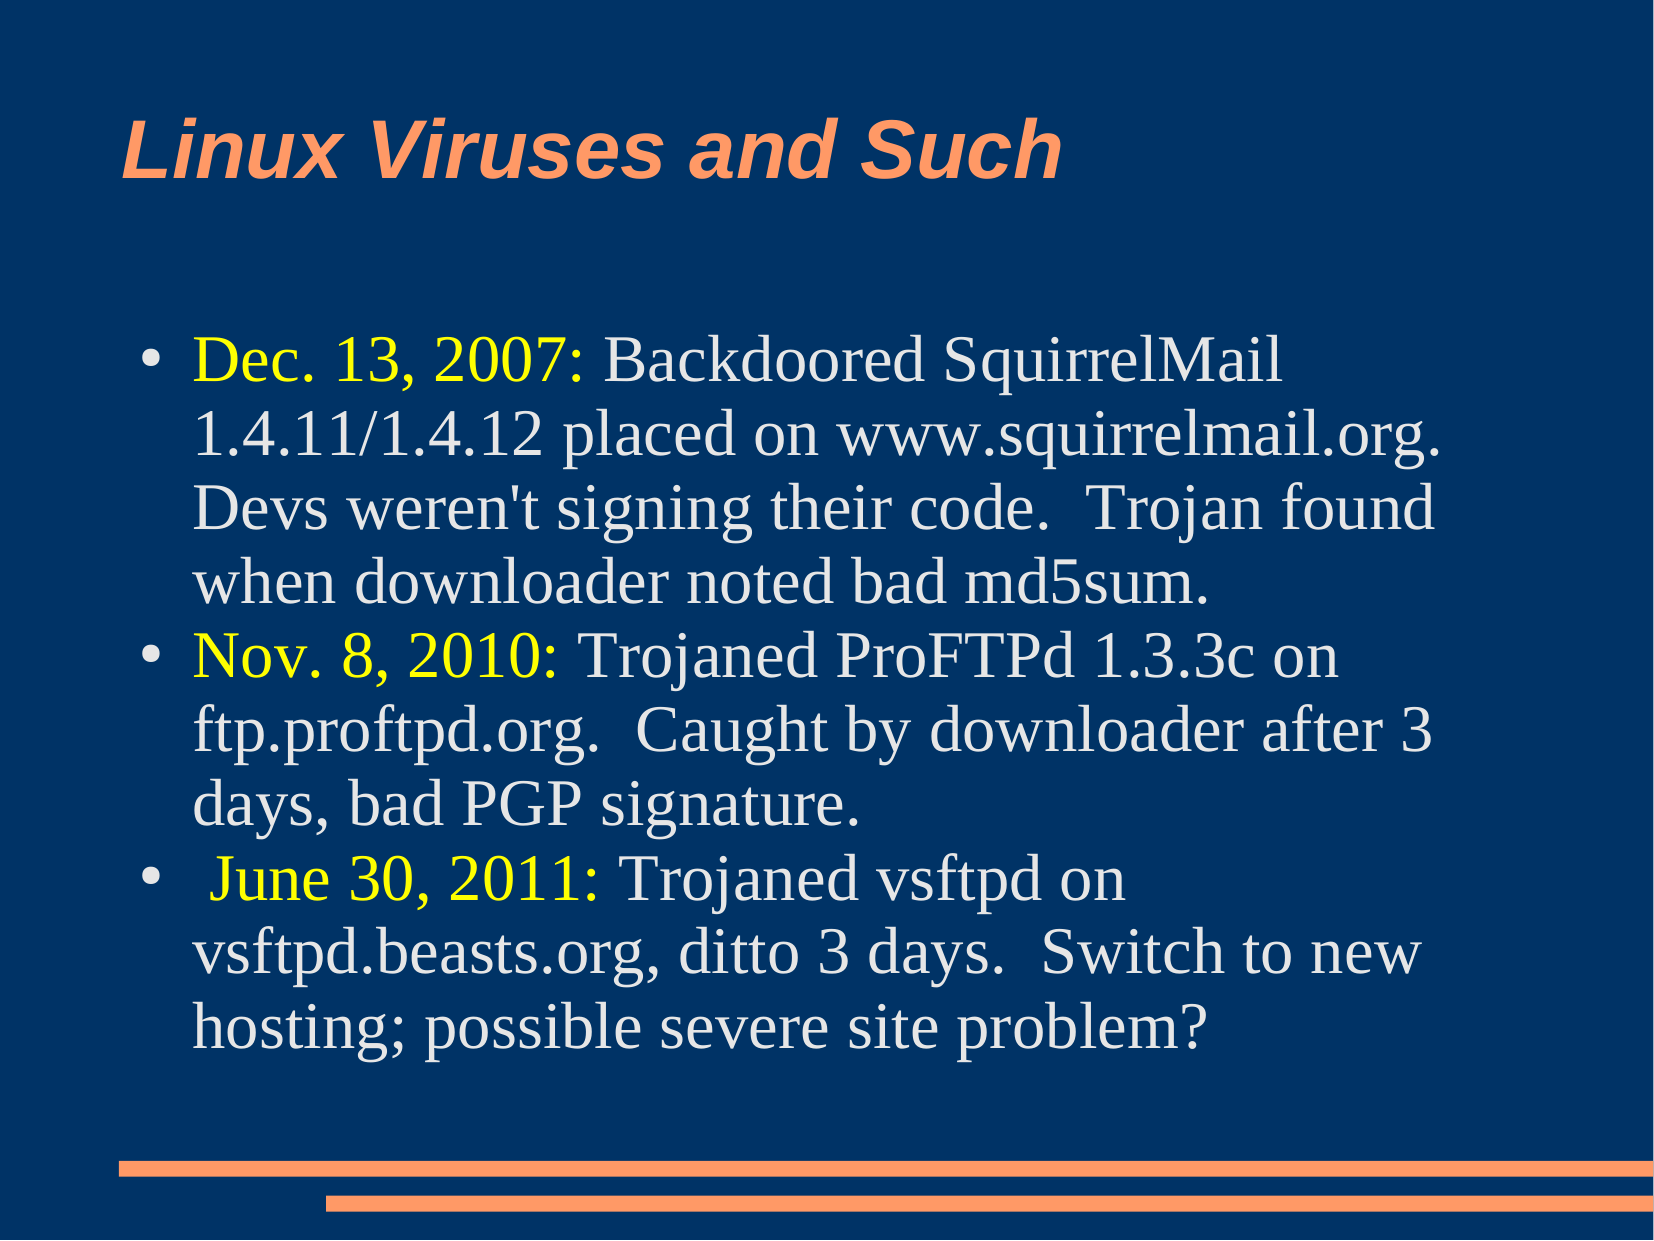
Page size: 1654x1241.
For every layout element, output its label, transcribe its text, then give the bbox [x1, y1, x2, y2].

list Dec. 13, 2007: Backdoored SquirrelMail 1.4.11/1.4.12 placed on www.squirrelmail.org. Devs weren't signing their code. Trojan found when downloader noted bad md5sum. Nov. 8, 2010: Trojaned ProFTPd 1.3.3c on ftp.proftpd.org. Caught by downloader after 3 days, bad PGP signature. June 30, 2011: Trojaned vsftpd on vsftpd.beasts.org, ditto 3 days. Switch to new hosting; possible severe site problem? [121, 322, 1561, 1063]
title Linux Viruses and Such [121, 46, 1534, 254]
